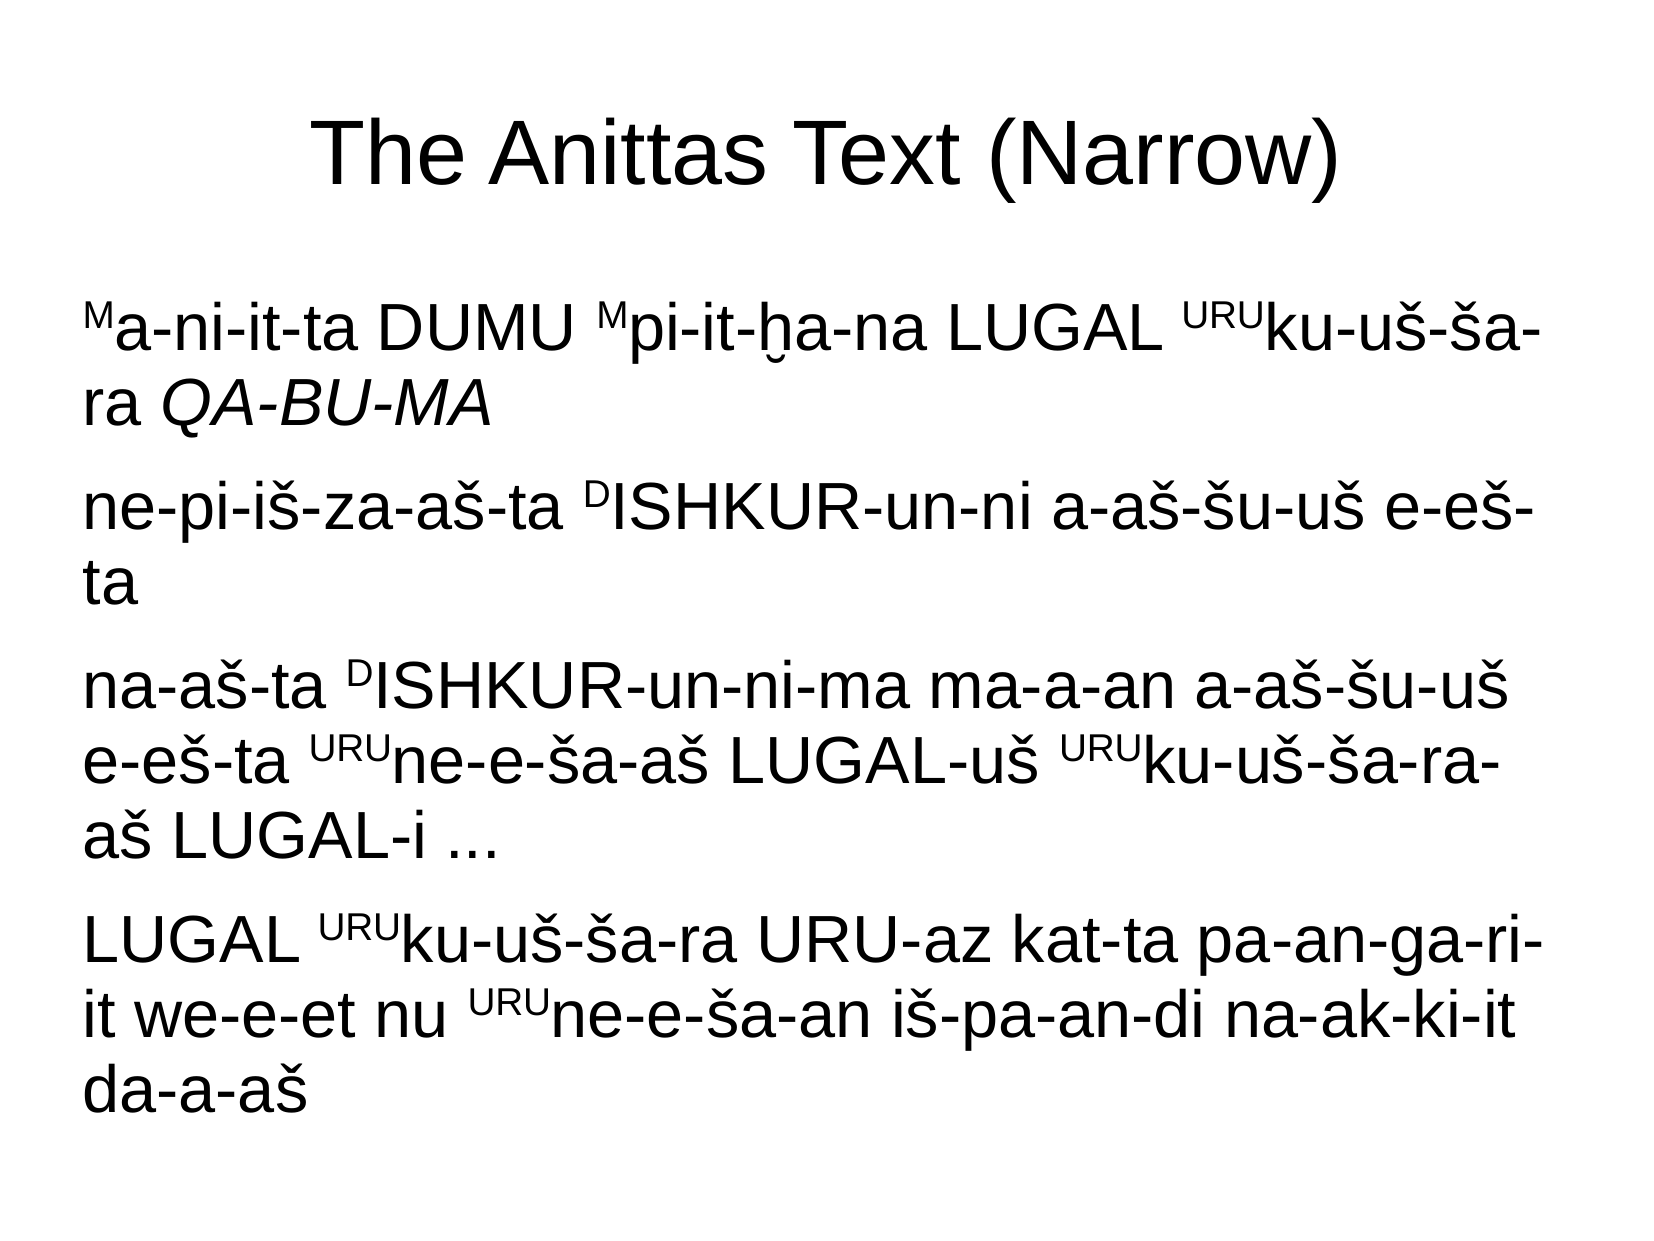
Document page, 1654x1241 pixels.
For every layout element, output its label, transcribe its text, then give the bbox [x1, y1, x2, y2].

list Ma-ni-it-ta DUMU Mpi-it-ḫa-na LUGAL URUku-uš-ša-ra QA-BU-MA ne-pi-iš-za-aš-ta DISHKUR-un-ni a-aš-šu-uš e-eš-ta na-aš-ta DISHKUR-un-ni-ma ma-a-an a-aš-šu-uš e-eš-ta URUne-e-ša-aš LUGAL-uš URUku-uš-ša-ra-aš LUGAL-i ... LUGAL URUku-uš-ša-ra URU-az kat-ta pa-an-ga-ri-it we-e-et nu URUne-e-ša-an iš-pa-an-di na-ak-ki-it da-a-aš [82, 290, 1571, 1127]
title The Anittas Text (Narrow) [82, 49, 1571, 257]
